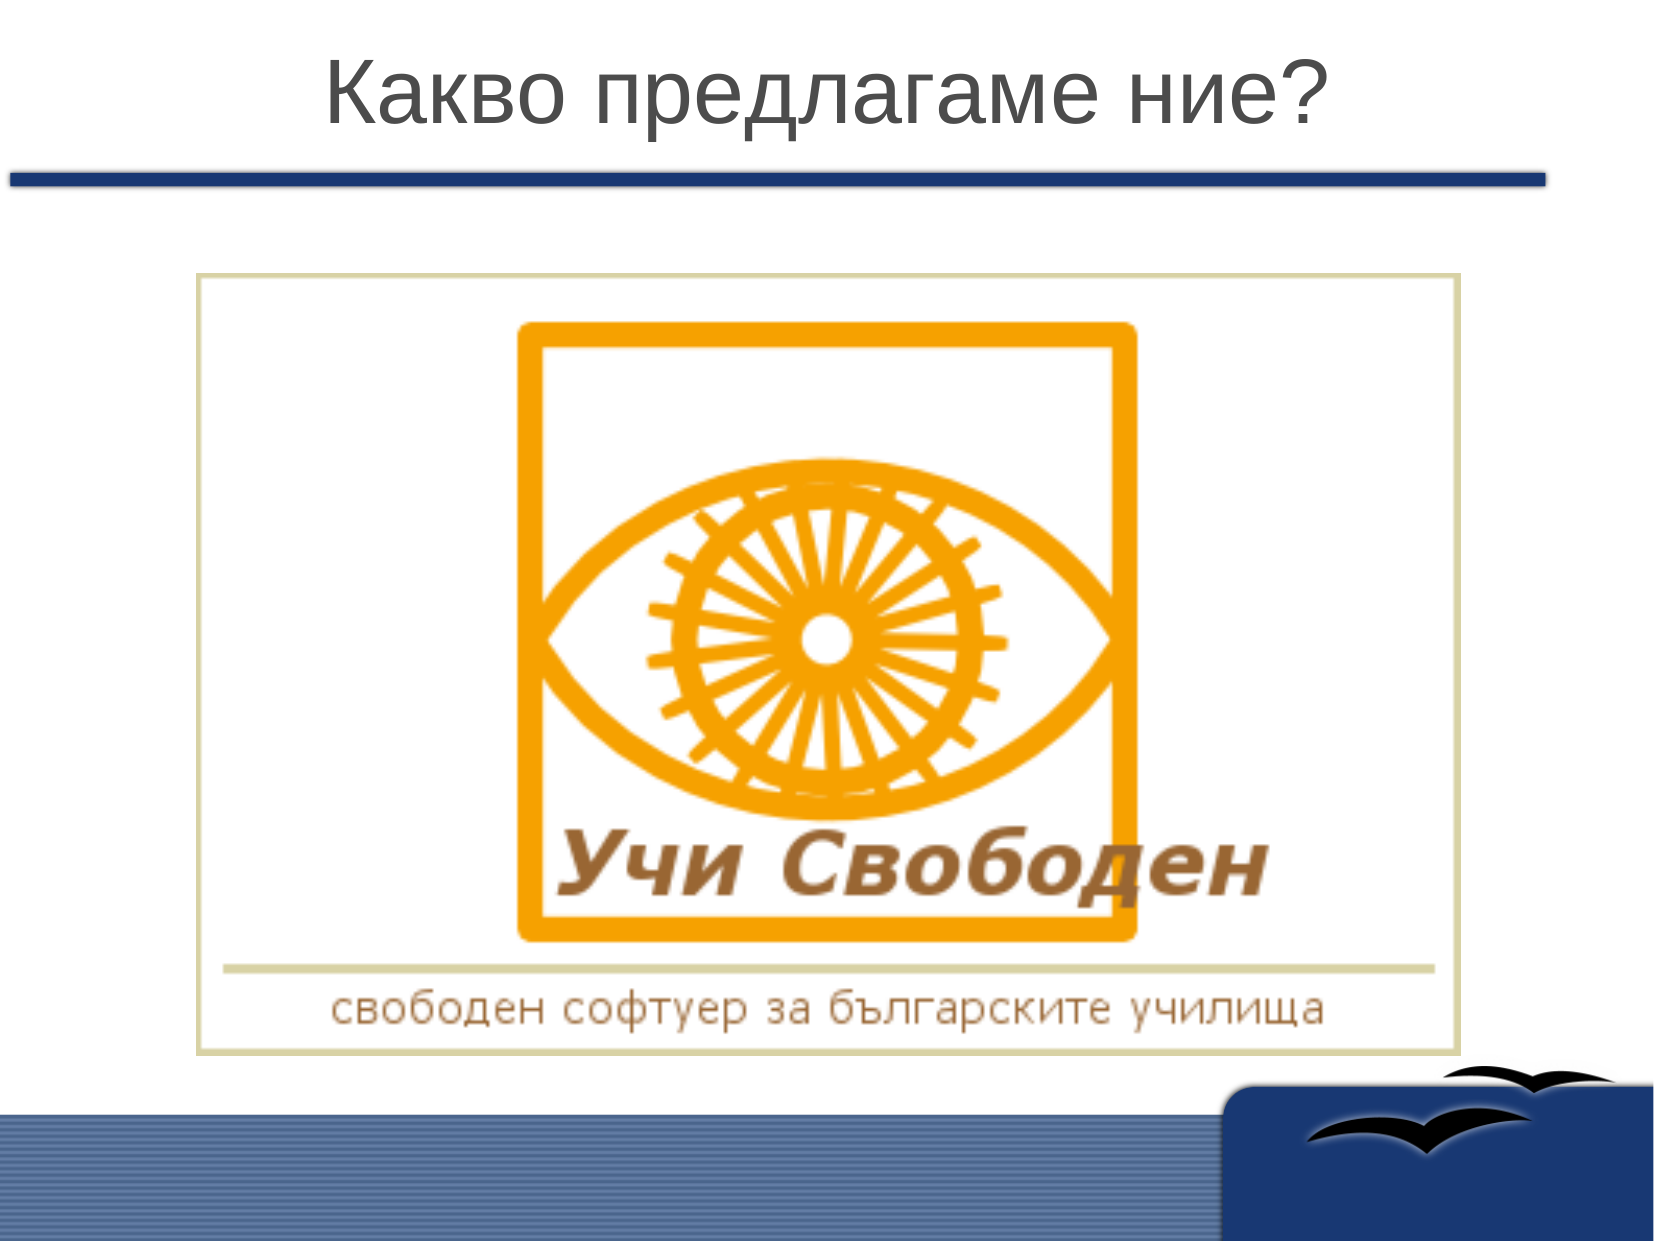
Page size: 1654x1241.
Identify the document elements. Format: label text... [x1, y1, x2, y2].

title Какво предлагаме ние? [121, 20, 1534, 164]
picture [0, 0, 1654, 1241]
